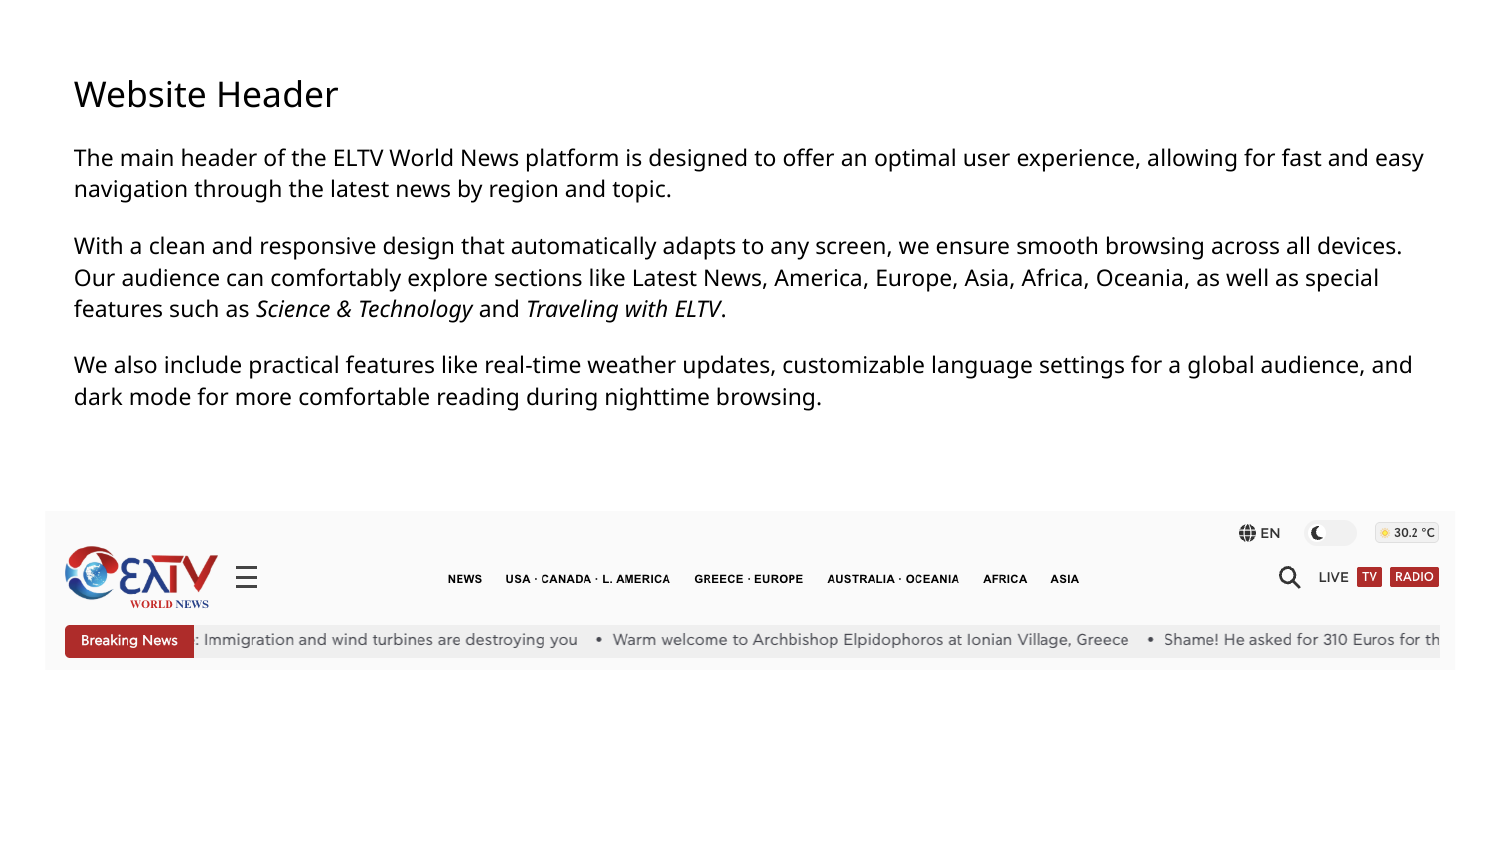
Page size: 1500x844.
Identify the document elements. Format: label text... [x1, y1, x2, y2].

picture [45, 511, 1456, 670]
text_box Website Header The main header of the ELTV World News platform is designed to offer an optimal user experience, allowing for fast and easy navigation through the latest news by region and topic. With a clean and responsive design that automatically adapts to any screen, we ensure smooth browsing across all devices. Our audience can comfortably explore sections like Latest News, America, Europe, Asia, Africa, Oceania, as well as special features such as Science & Technology and Traveling with ELTV. We also include practical features like real-time weather updates, customizable language settings for a global audience, and dark mode for more comfortable reading during nighttime browsing. [58, 50, 1442, 426]
